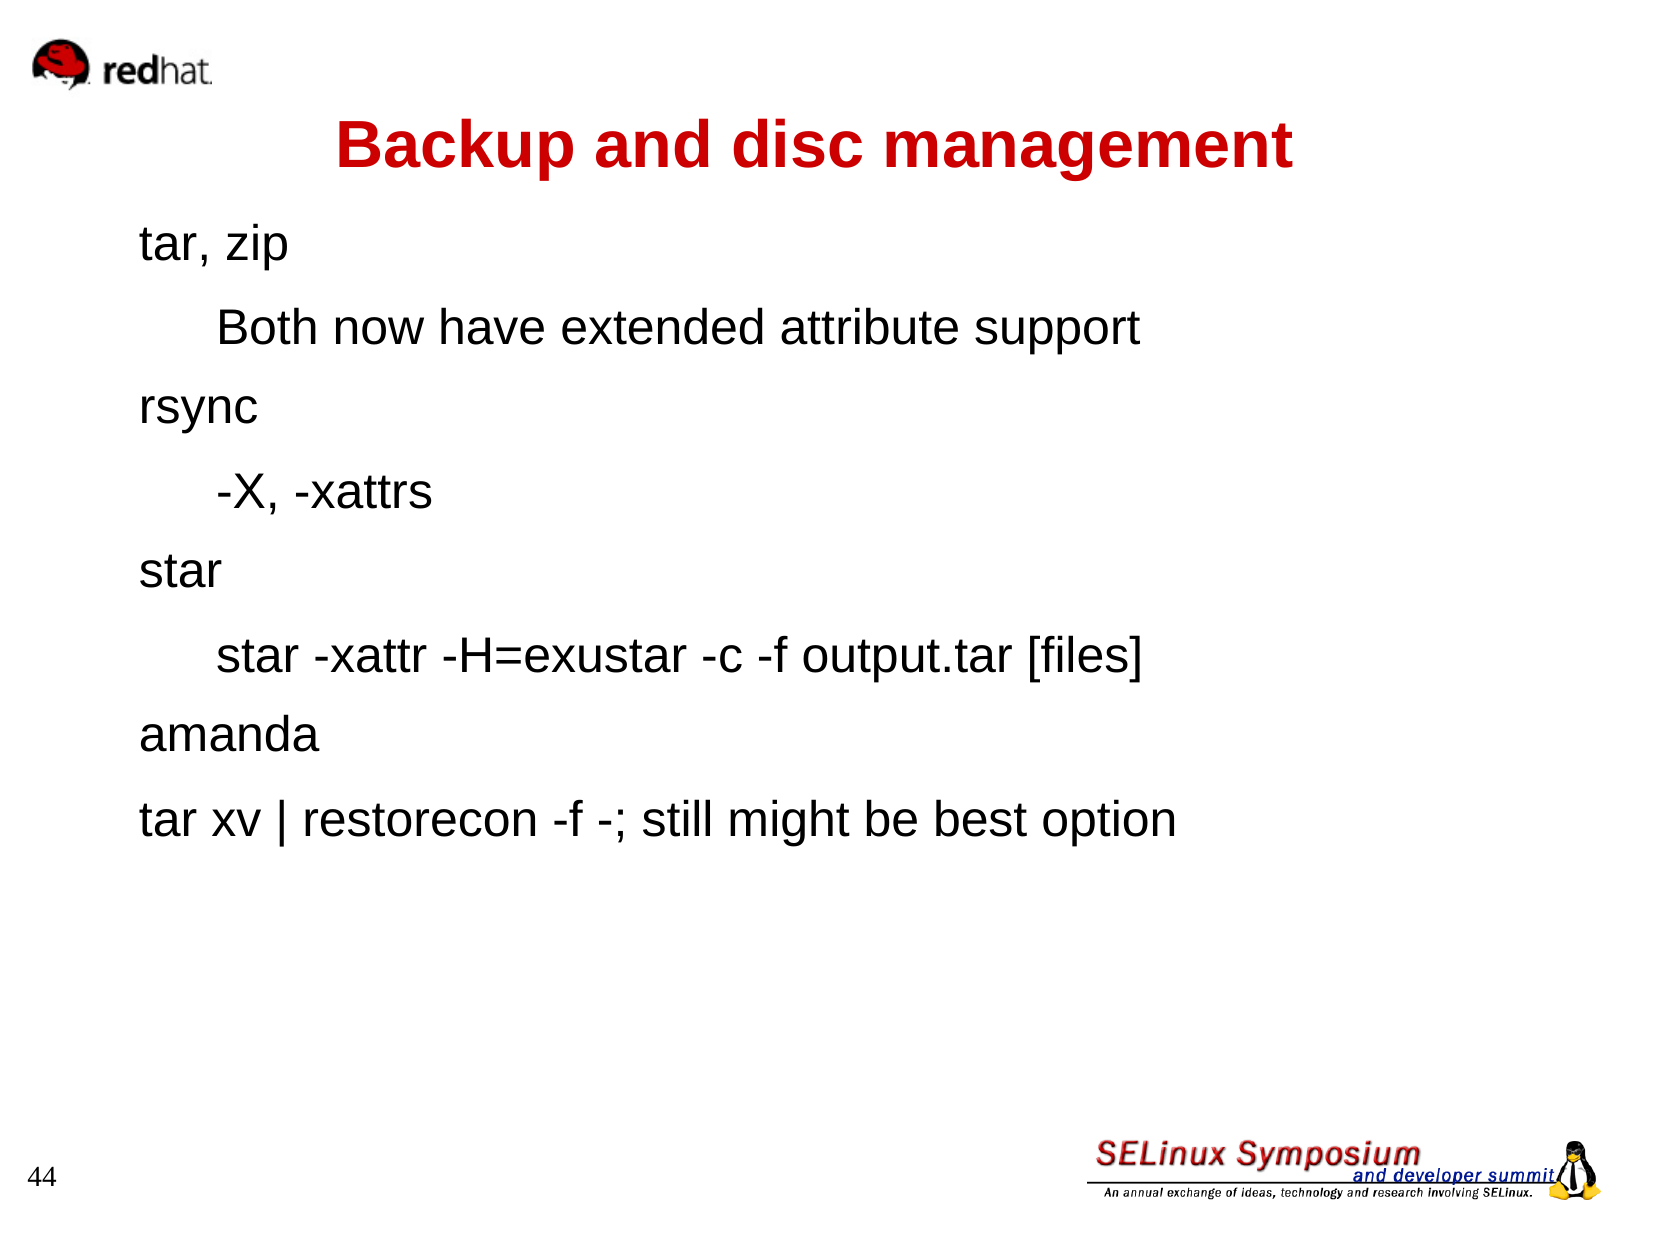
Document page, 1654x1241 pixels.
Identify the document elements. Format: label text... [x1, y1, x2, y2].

title Backup and disc management [121, 55, 1534, 214]
picture [31, 37, 212, 98]
picture [1087, 1135, 1613, 1200]
list tar, zip Both now have extended attribute support rsync -X, -xattrs star star -xattr -H=exustar -c -f output.tar [files] amanda tar xv | restorecon -f -; still might be best option [121, 214, 1534, 1088]
